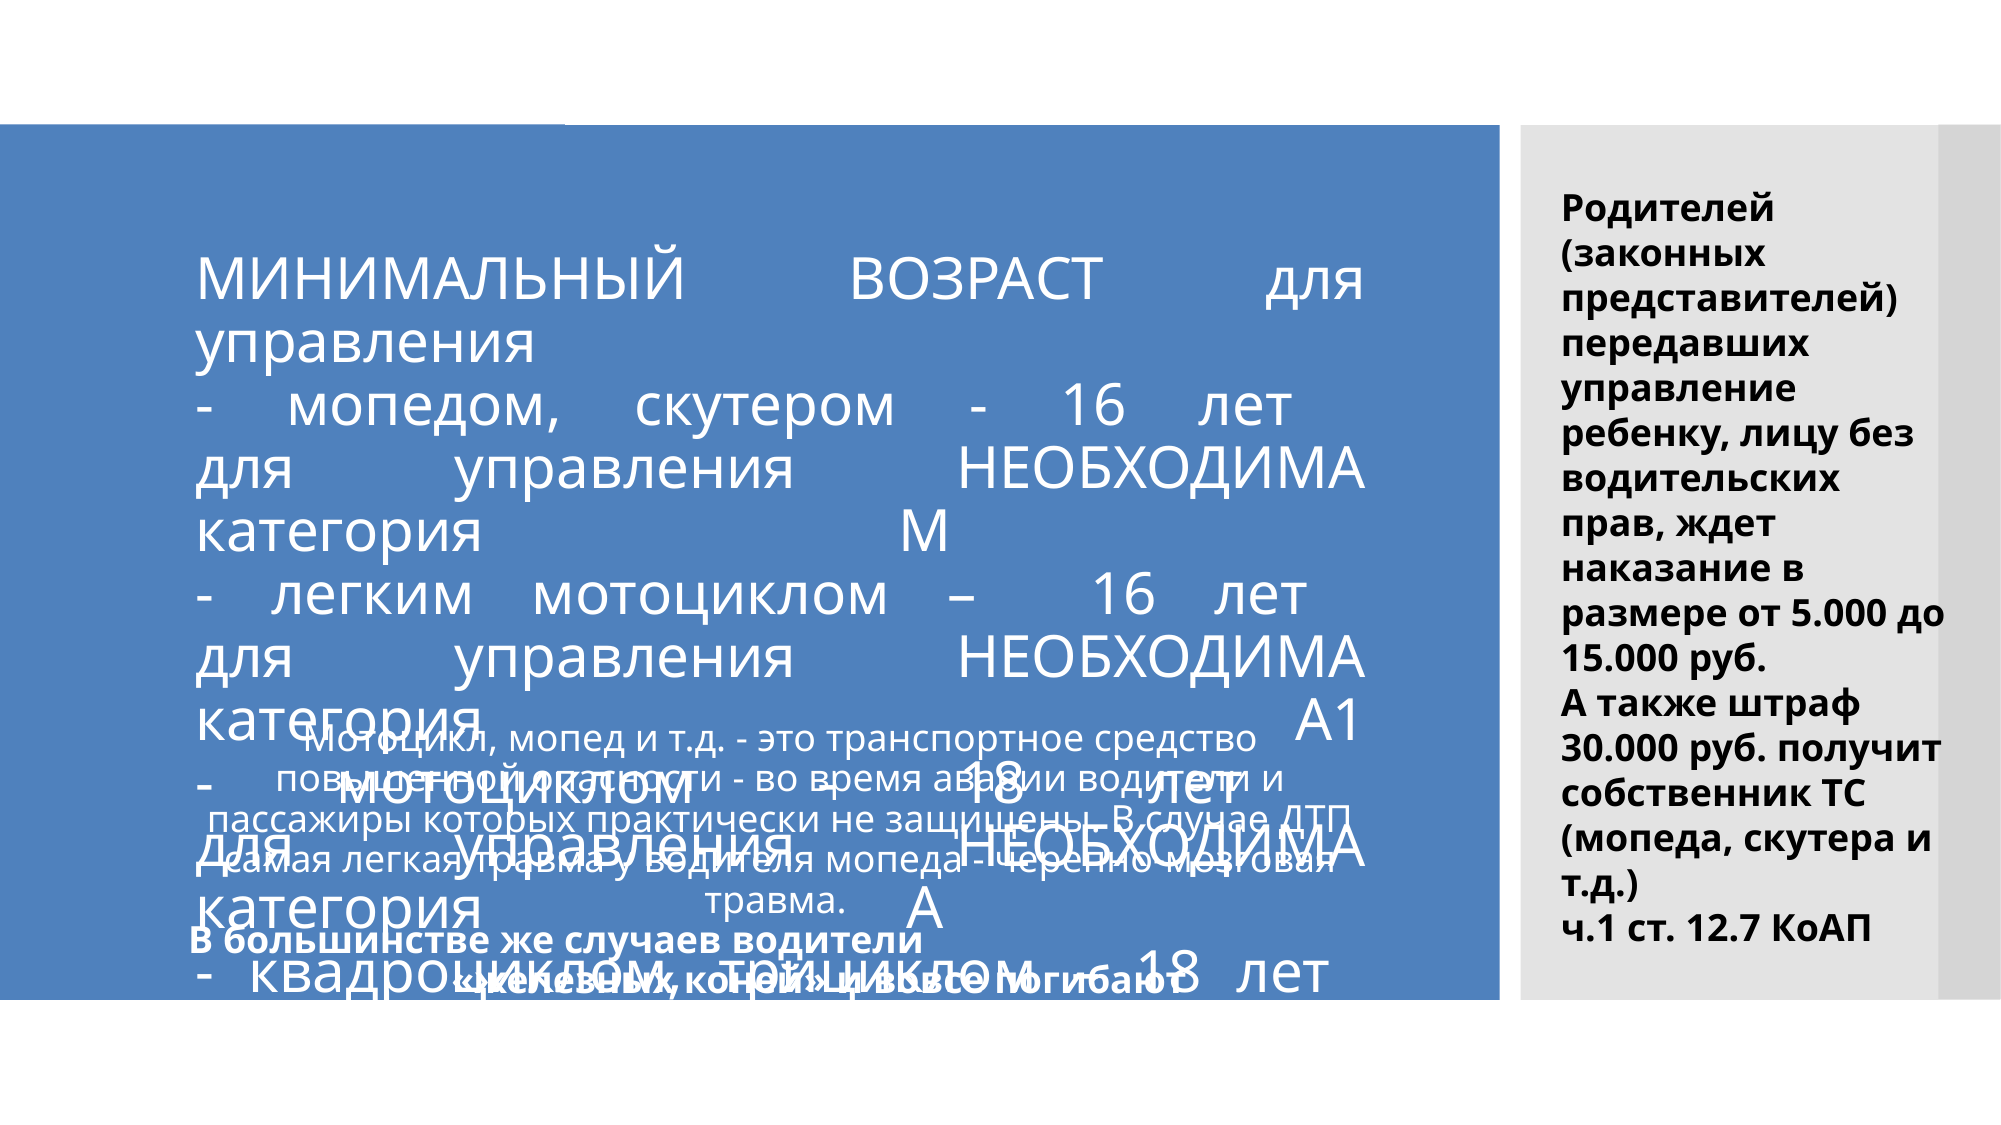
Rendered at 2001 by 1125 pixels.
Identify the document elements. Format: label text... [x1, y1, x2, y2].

subtitle Мотоцикл, мопед и т.д. - это транспортное средство повышенной опасности - во время аварии водители и пассажиры которых практически не защищены. В случае ДТП самая легкая травма у водителя мопеда - черепно-мозговая травма. В большинстве же случаев водители «железных коней» и вовсе погибают [170, 711, 1391, 962]
title МИНИМАЛЬНЫЙ ВОЗРАСТ для управления - мопедом, скутером - 16 лет для управления НЕОБХОДИМА категория М - легким мотоциклом – 16 лет для управления НЕОБХОДИМА категория А1 - мотоциклом - 18 лет для управления НЕОБХОДИМА категория А - квадроциклом, трициклом – 18 лет для управления НЕОБХОДИМА категория В1 [180, 241, 1381, 711]
text_box Родителей (законных представителей) передавших управление ребенку, лицу без водительских прав, ждет наказание в размере от 5.000 до 15.000 руб. А также штраф 30.000 руб. получит собственник ТС (мопеда, скутера и т.д.) ч.1 ст. 12.7 КоАП [1546, 176, 1964, 1002]
